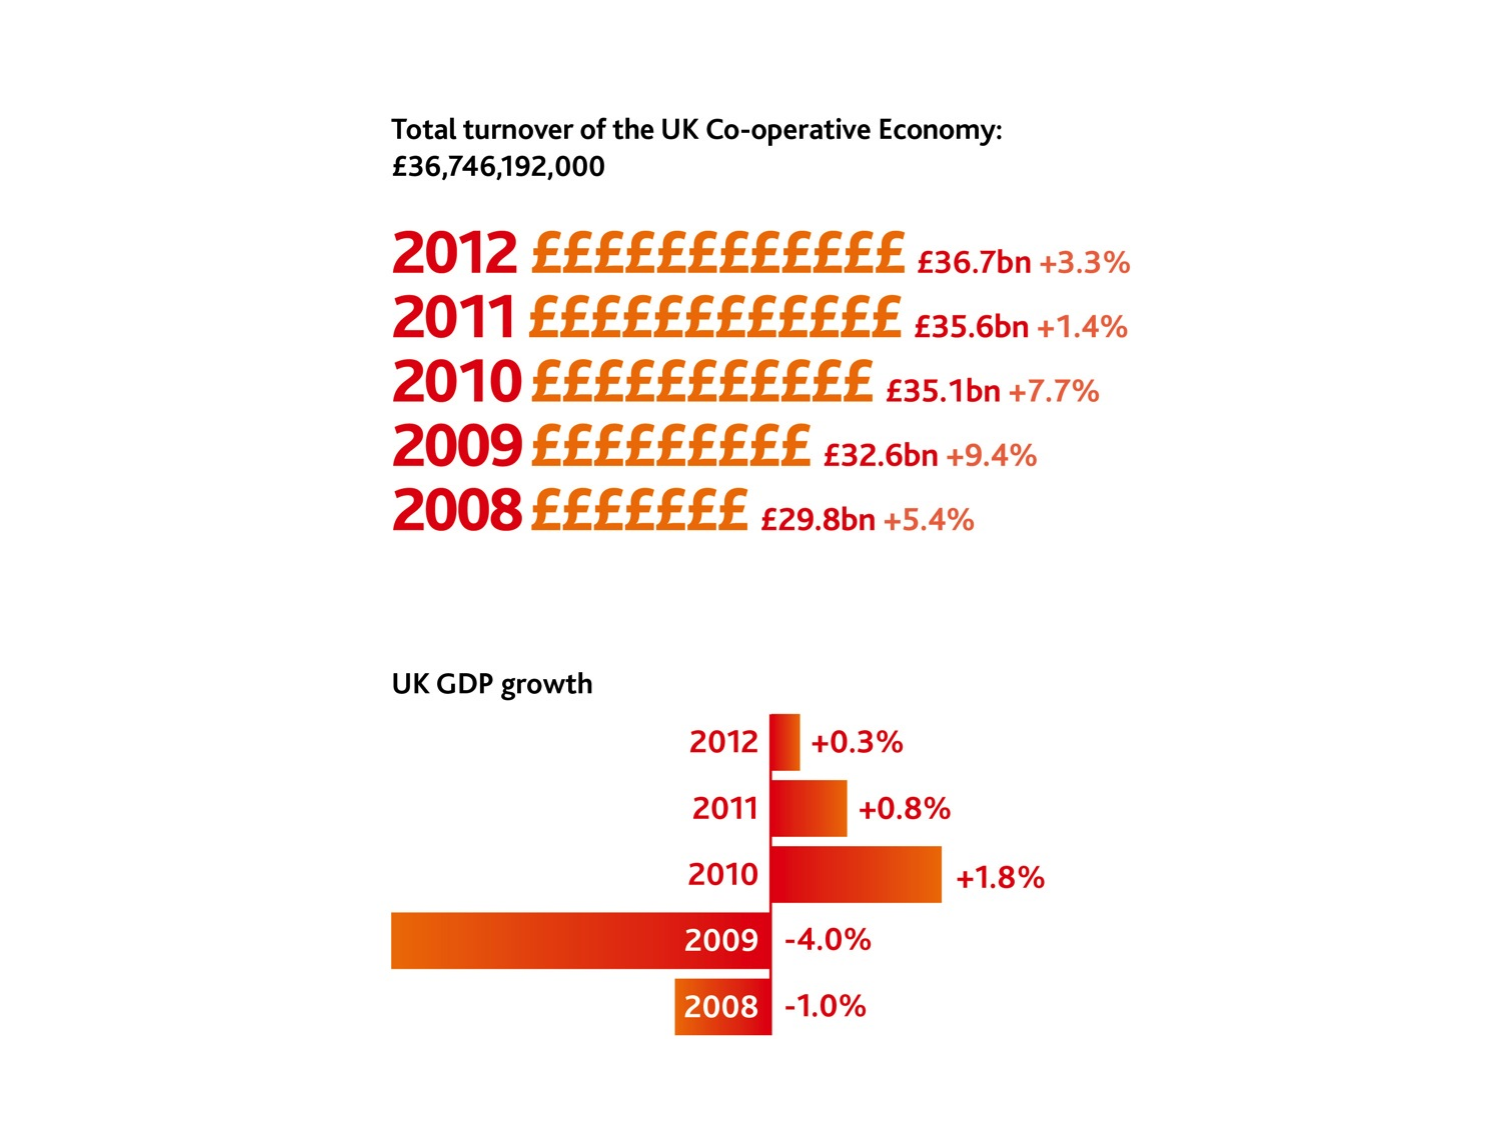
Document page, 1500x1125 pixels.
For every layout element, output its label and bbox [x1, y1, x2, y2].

picture [361, 85, 1244, 1039]
